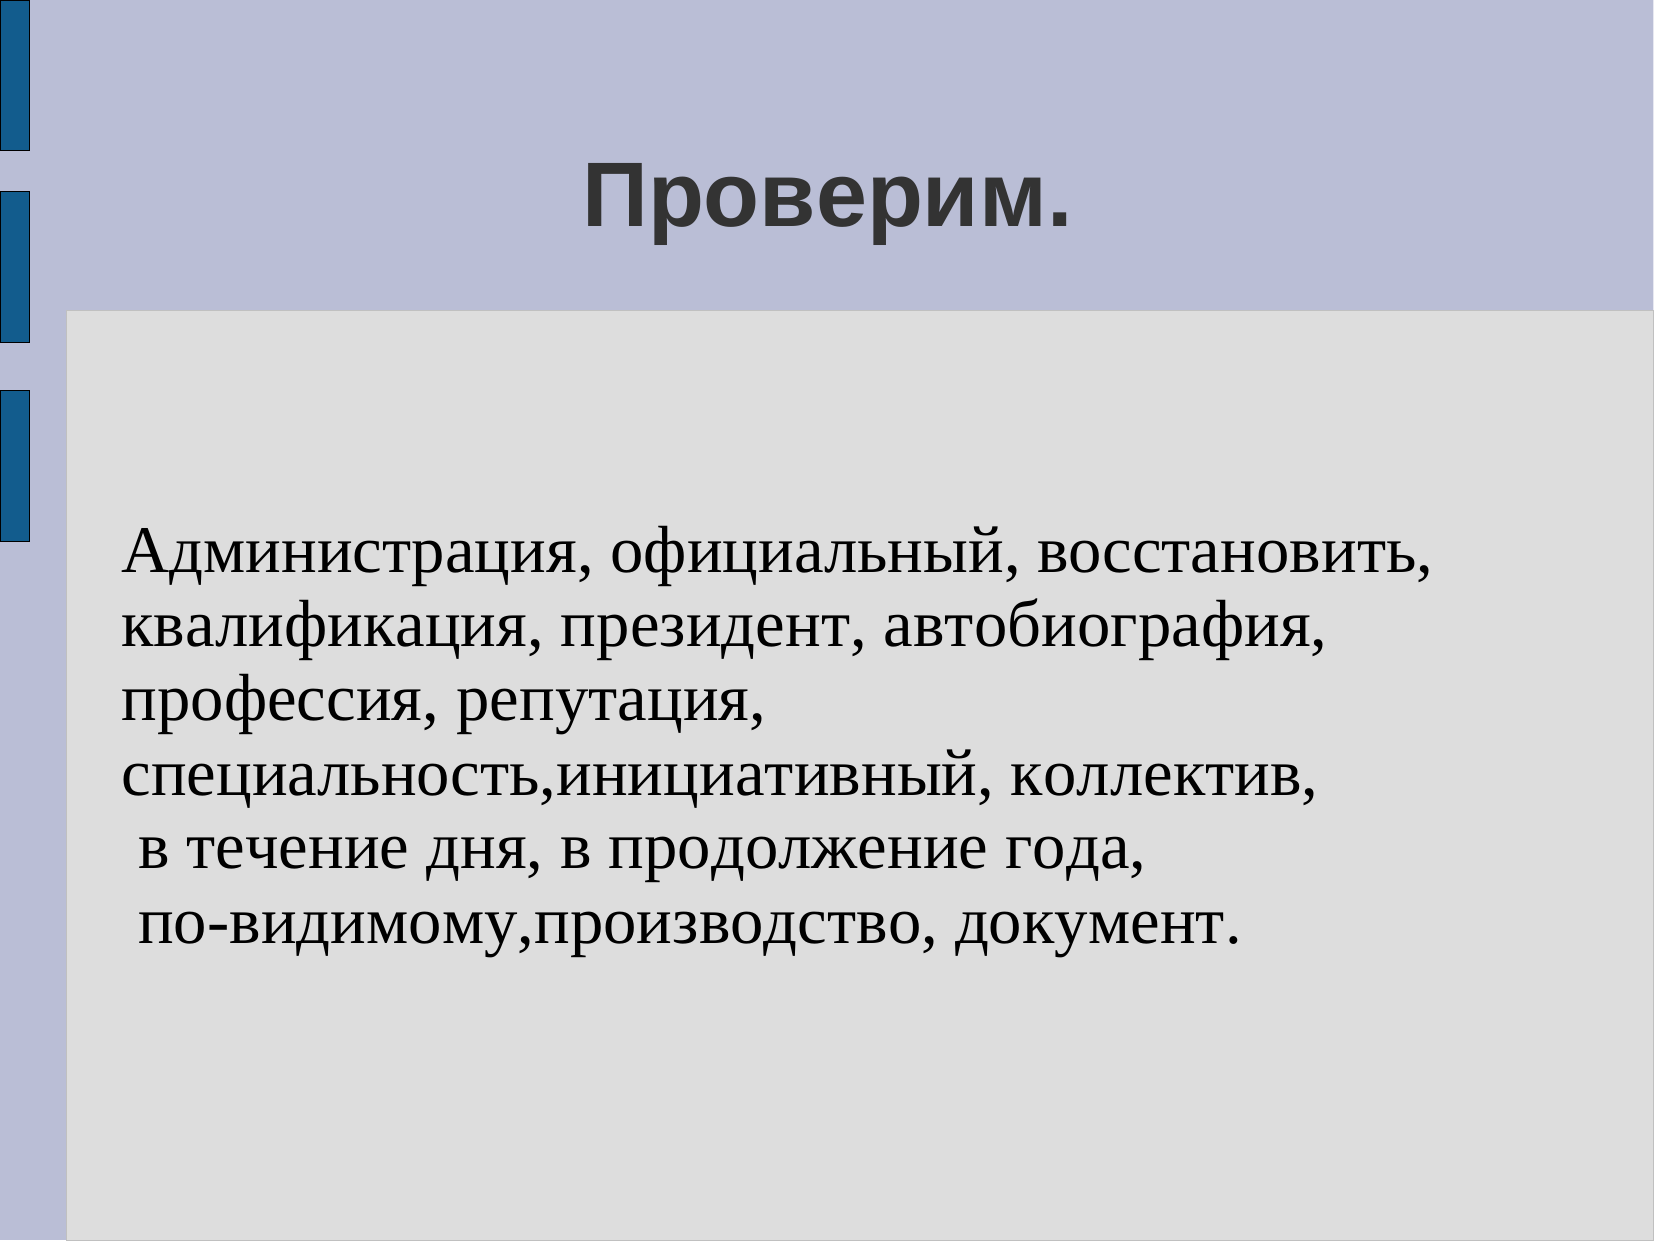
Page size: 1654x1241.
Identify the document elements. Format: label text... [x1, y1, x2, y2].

title Проверим. [121, 98, 1534, 291]
subtitle Администрация, официальный, восстановить, квалификация, президент, автобиография, профессия, репутация, специальность,инициативный, коллектив, в течение дня, в продолжение года, по-видимому,производство, документ. [121, 352, 1534, 1119]
